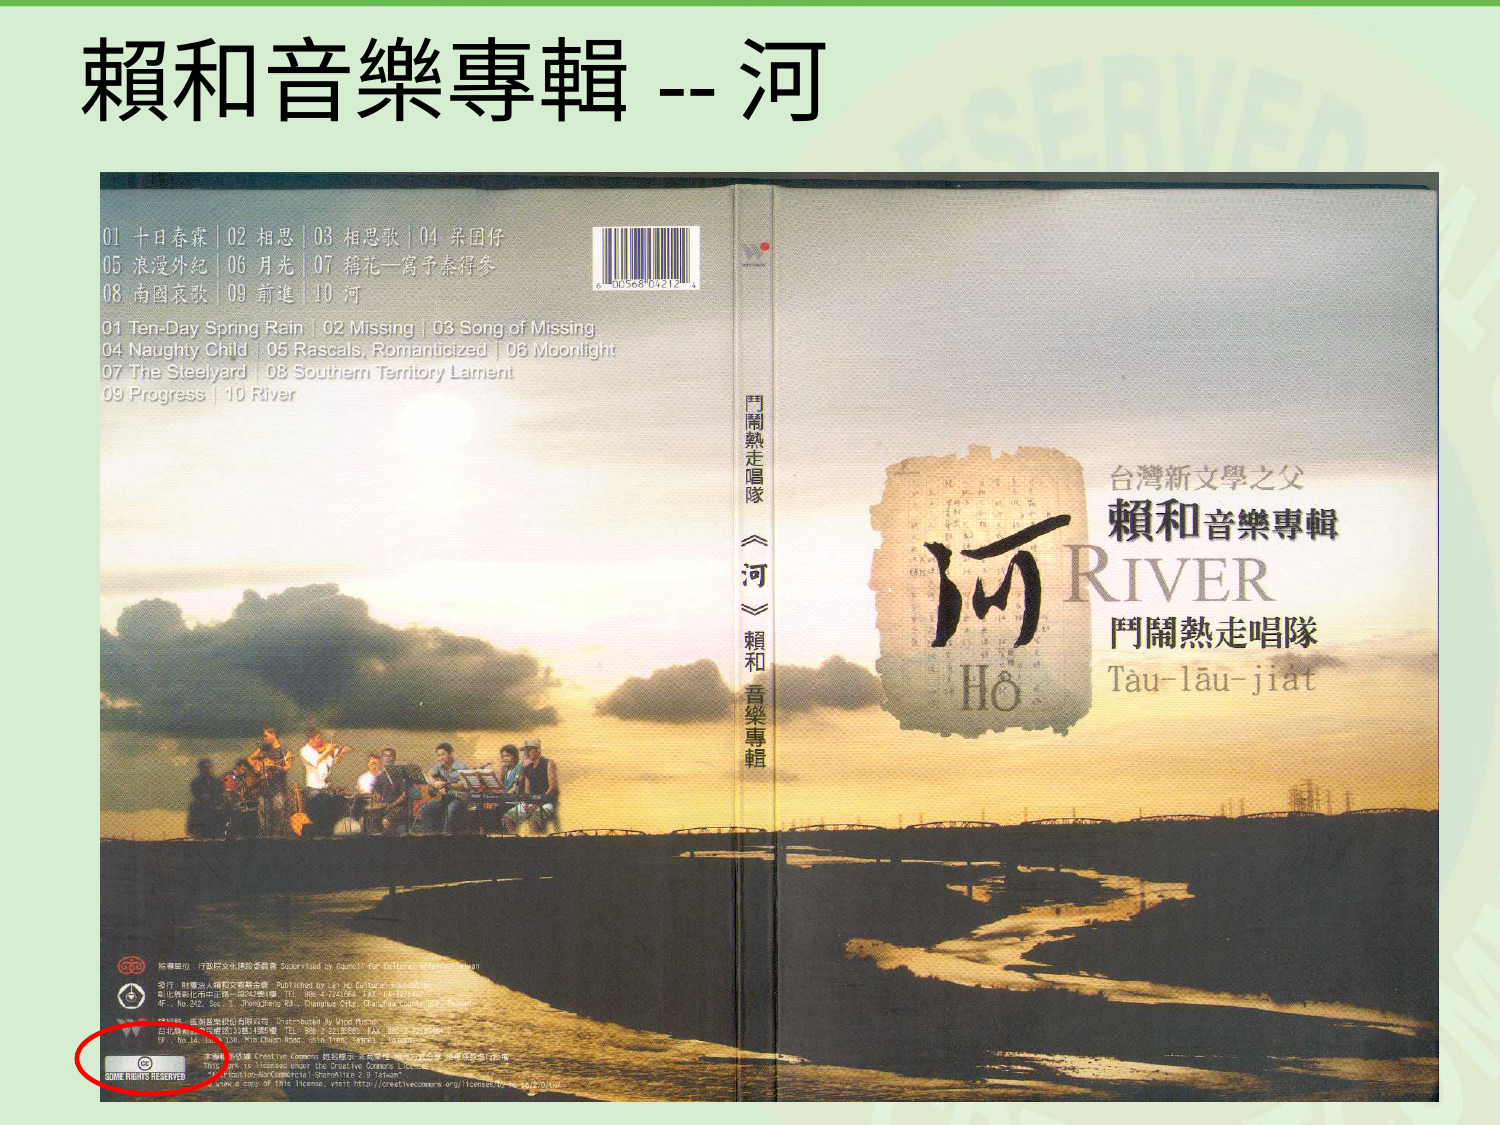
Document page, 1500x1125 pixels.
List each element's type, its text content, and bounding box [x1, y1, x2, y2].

picture [0, 0, 1500, 1125]
text_box 賴和音樂專輯--河 [64, 0, 1353, 149]
